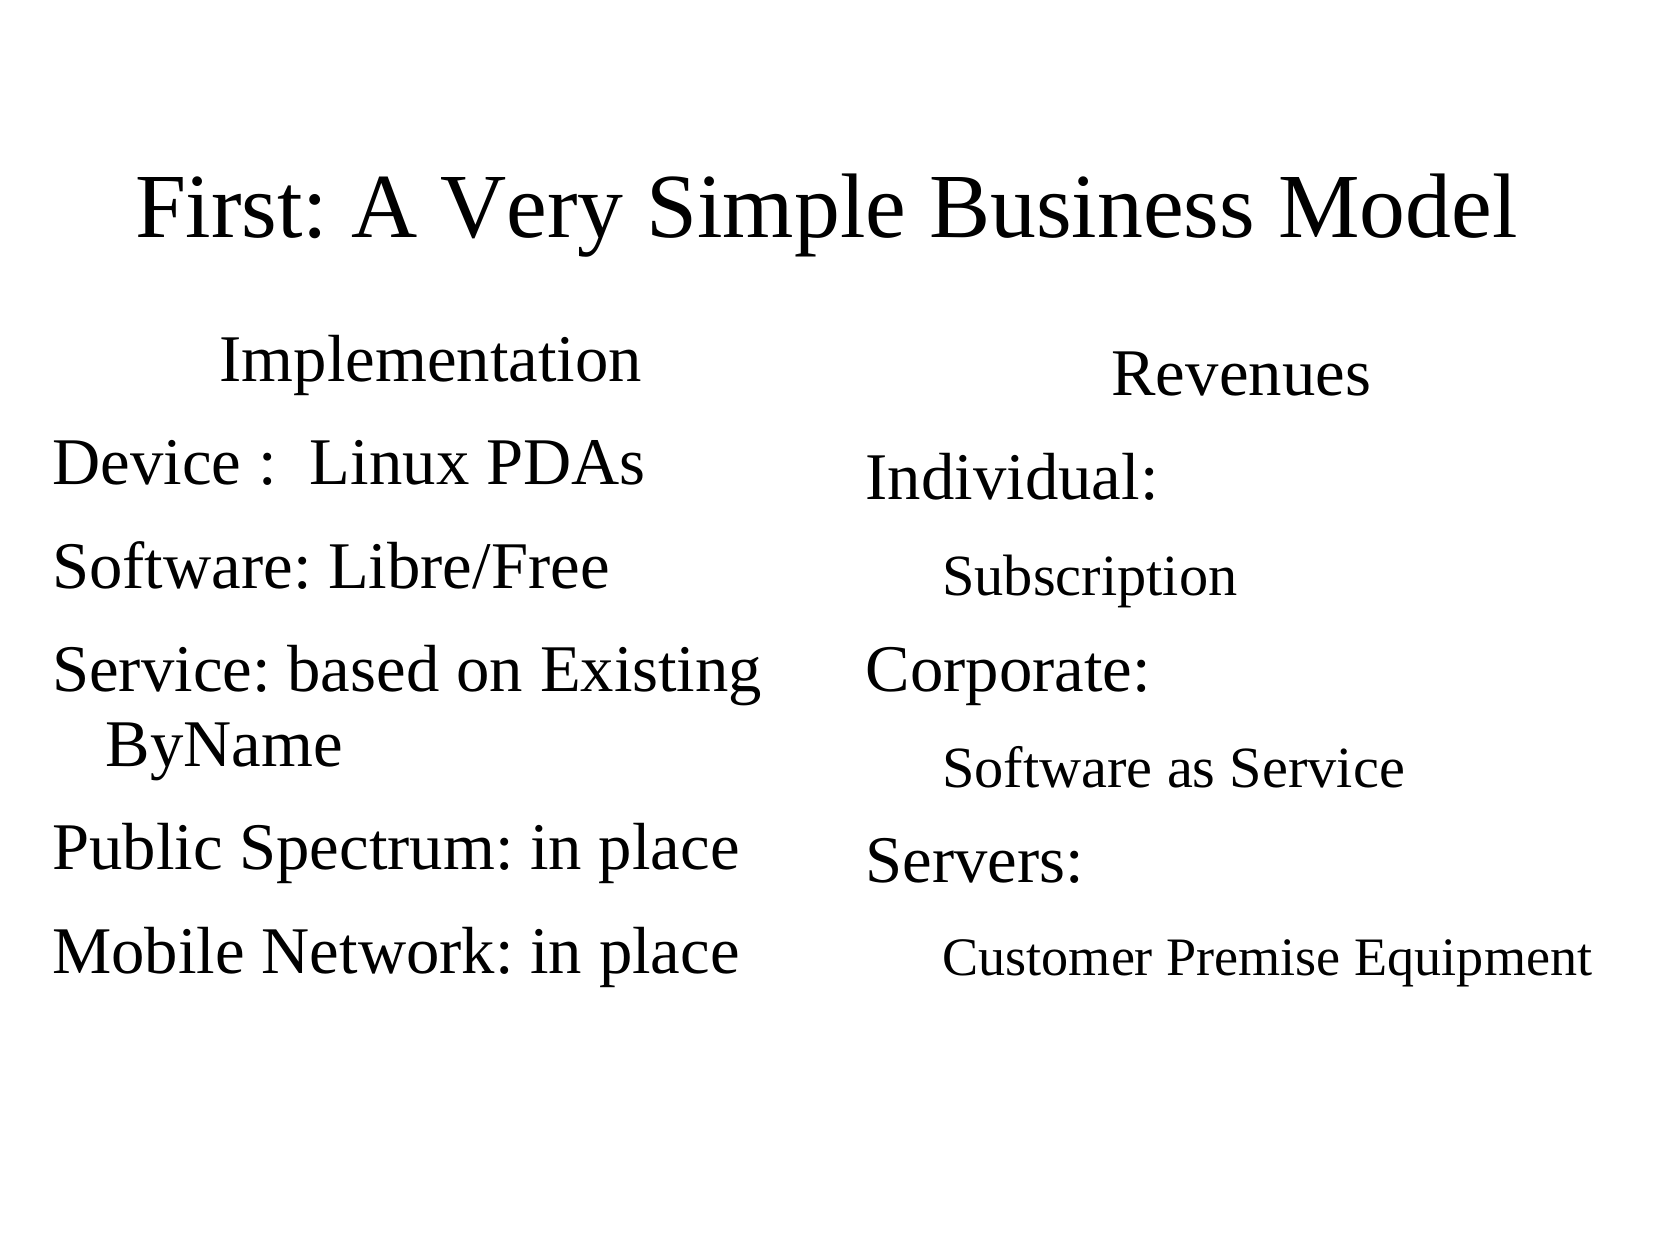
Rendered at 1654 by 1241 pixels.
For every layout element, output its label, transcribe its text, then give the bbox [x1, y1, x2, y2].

list Revenues Individual: Subscription Corporate: Software as Service Servers: Customer Premise Equipment [847, 336, 1618, 1132]
list Implementation Device : Linux PDAs Software: Libre/Free Service: based on Existing ByName Public Spectrum: in place Mobile Network: in place [34, 321, 811, 1181]
title First: A Very Simple Business Model [121, 102, 1534, 311]
